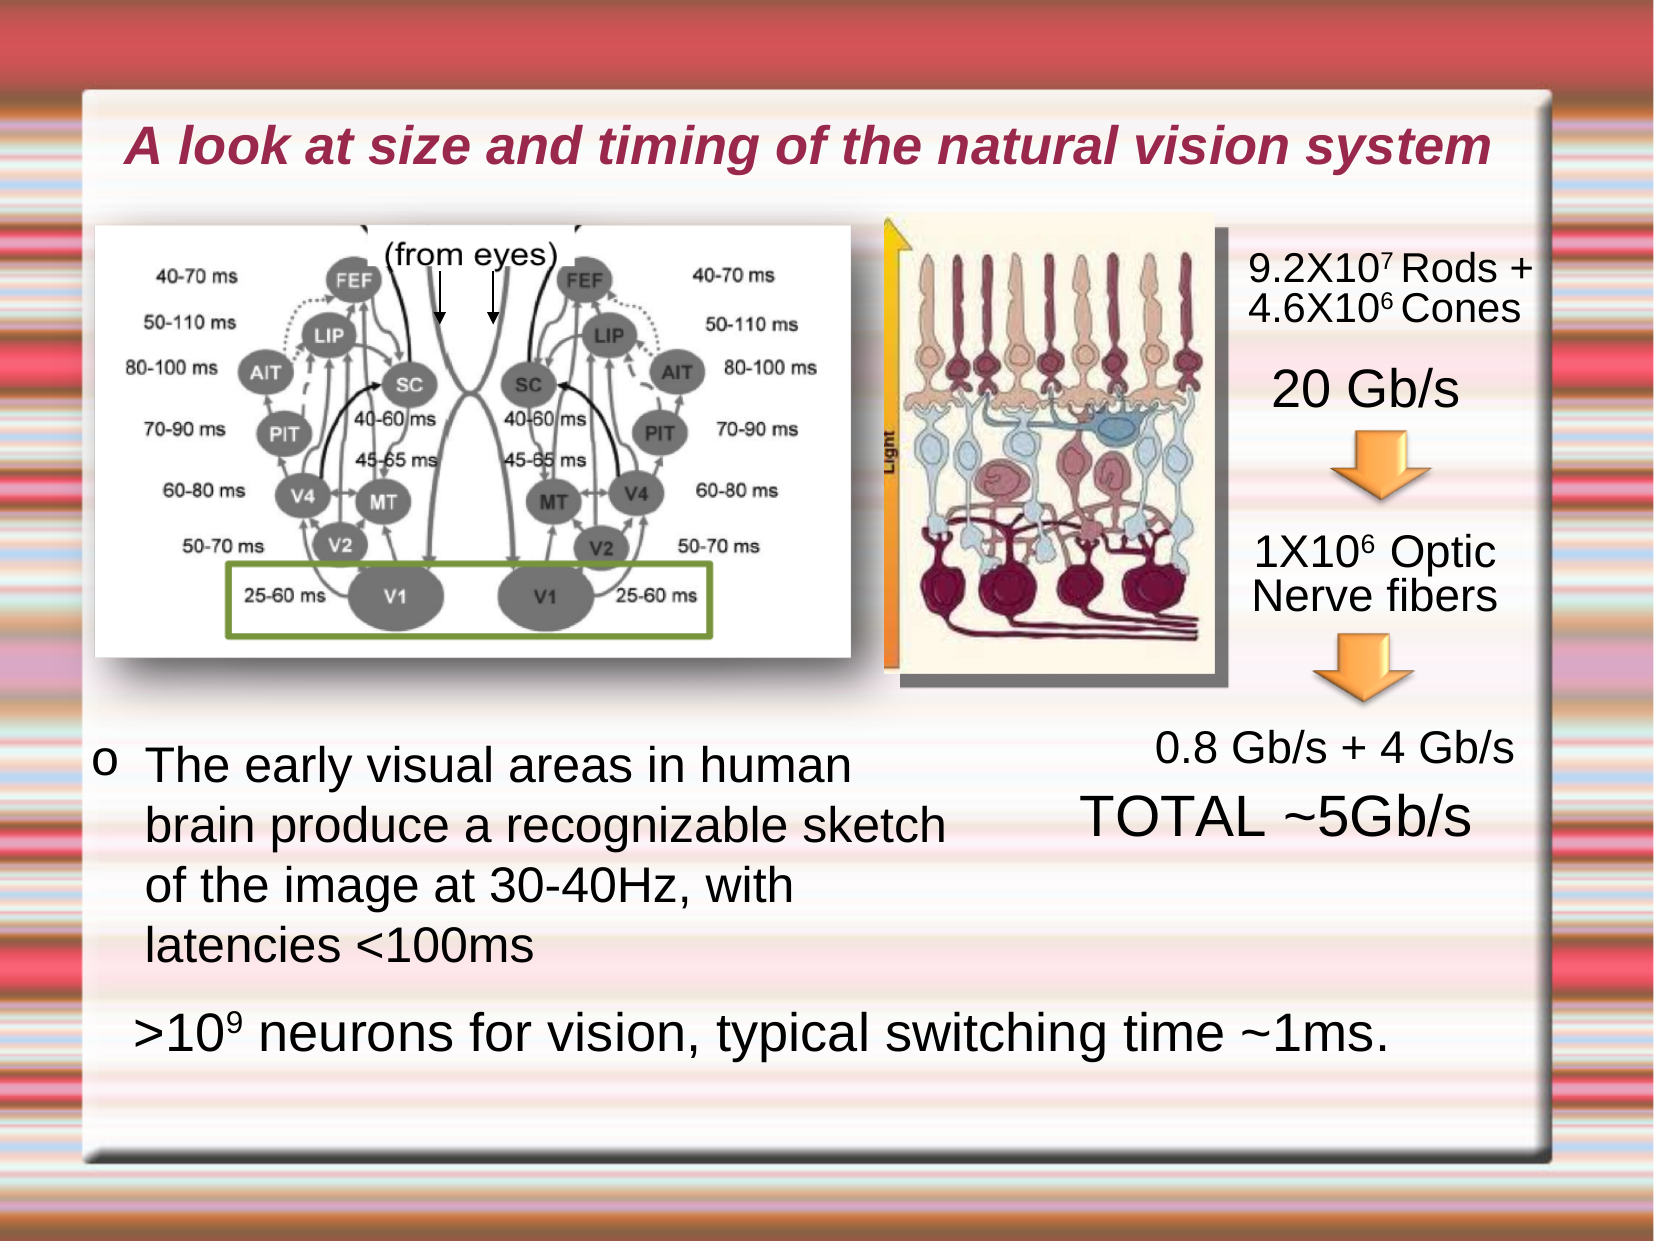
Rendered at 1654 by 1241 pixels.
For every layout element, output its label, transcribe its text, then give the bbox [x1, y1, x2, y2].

text_box A look at size and timing of the natural vision system [104, 90, 1515, 196]
picture [0, 0, 1654, 1241]
text_box 1X106 Optic Nerve fibers [1175, 524, 1575, 629]
text_box >109 neurons for vision, typical switching time ~1ms. [118, 989, 1590, 1126]
text_box TOTAL ~5Gb/s [1064, 783, 1489, 855]
text_box 0.8 Gb/s + 4 Gb/s [1140, 720, 1531, 780]
text_box The early visual areas in human brain produce a recognizable sketch of the image at 30-40Hz, with latencies <100ms [90, 728, 976, 1096]
text_box 9.2X107 Rods + 4.6X106 Cones [1233, 242, 1563, 339]
text_box 20 Gb/s [1256, 357, 1477, 426]
